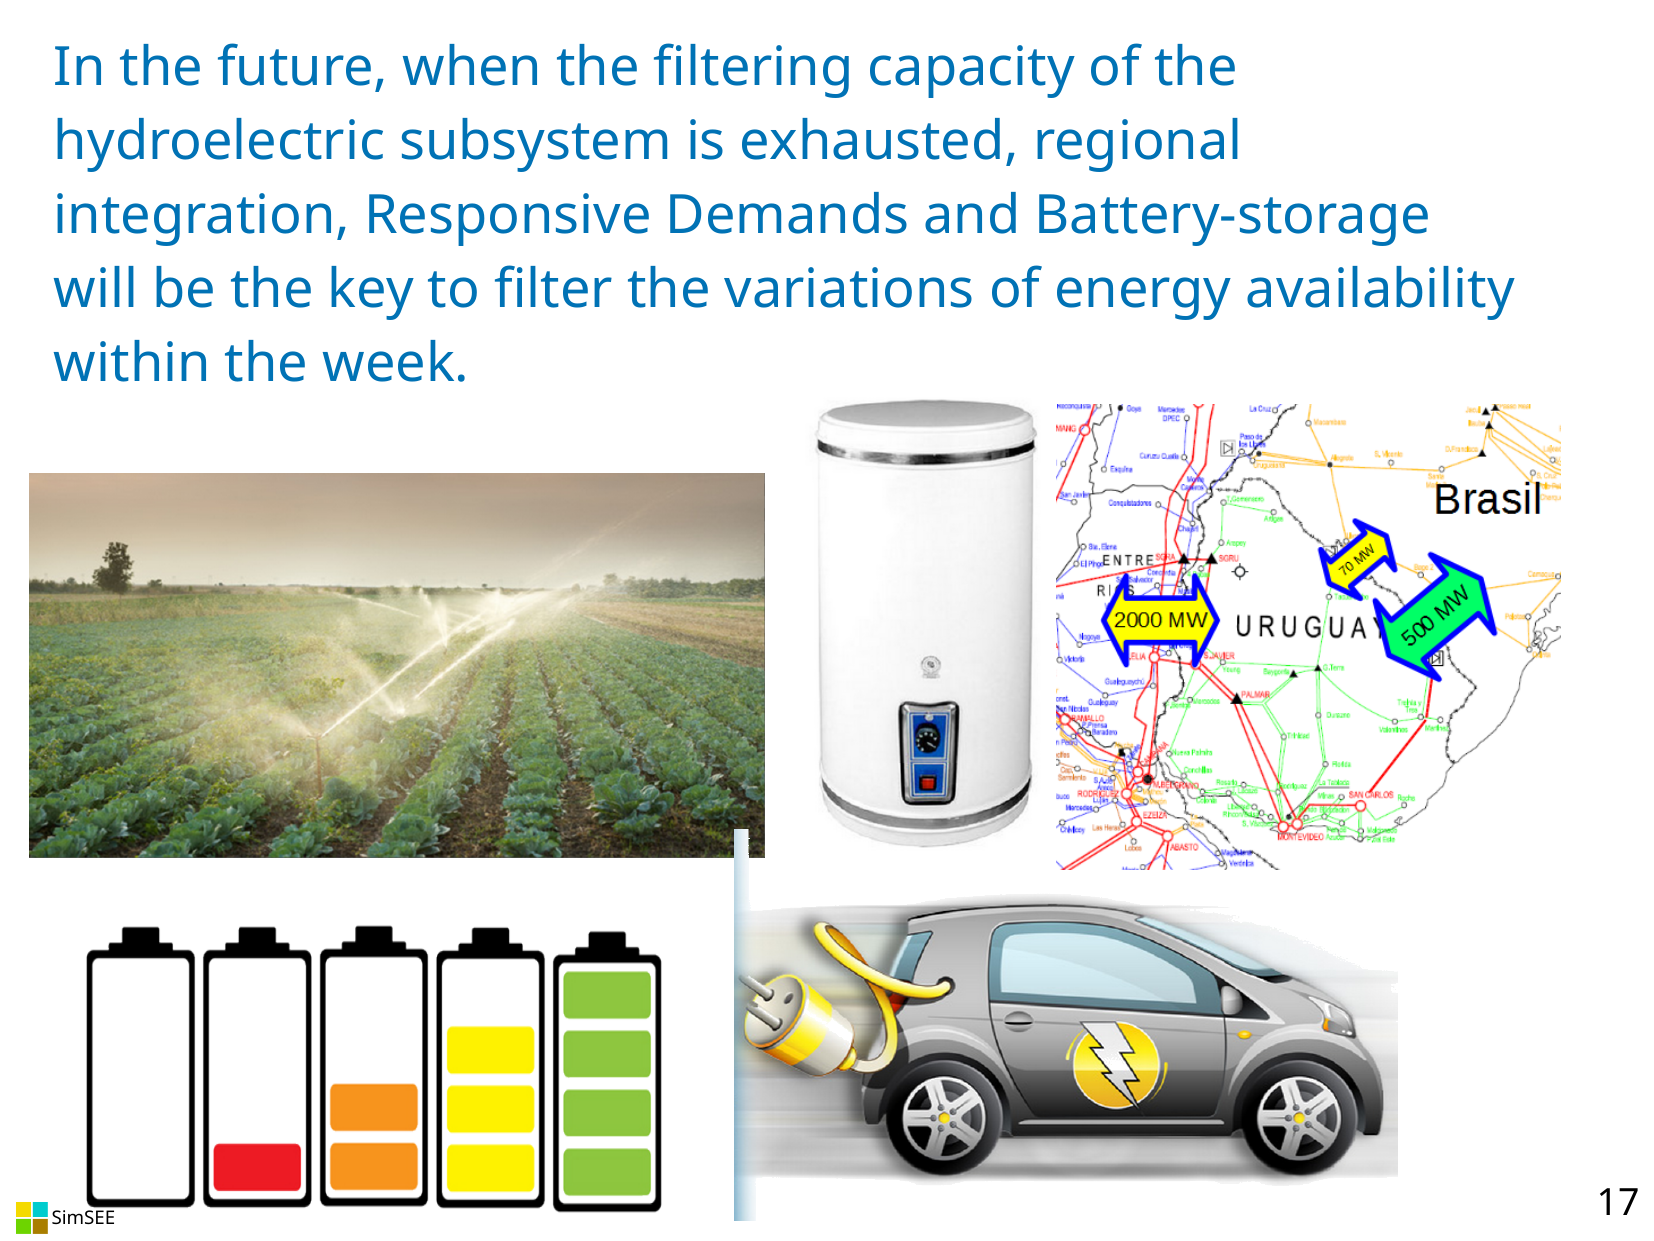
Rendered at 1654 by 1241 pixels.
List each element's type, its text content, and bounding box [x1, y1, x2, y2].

picture [29, 394, 1561, 1221]
title In the future, when the filtering capacity of the hydroelectric subsystem is exhausted, regional integration, Responsive Demands and Battery-storage will be the key to filter the variations of energy availability within the week. [48, 27, 1536, 369]
picture [15, 895, 690, 1239]
